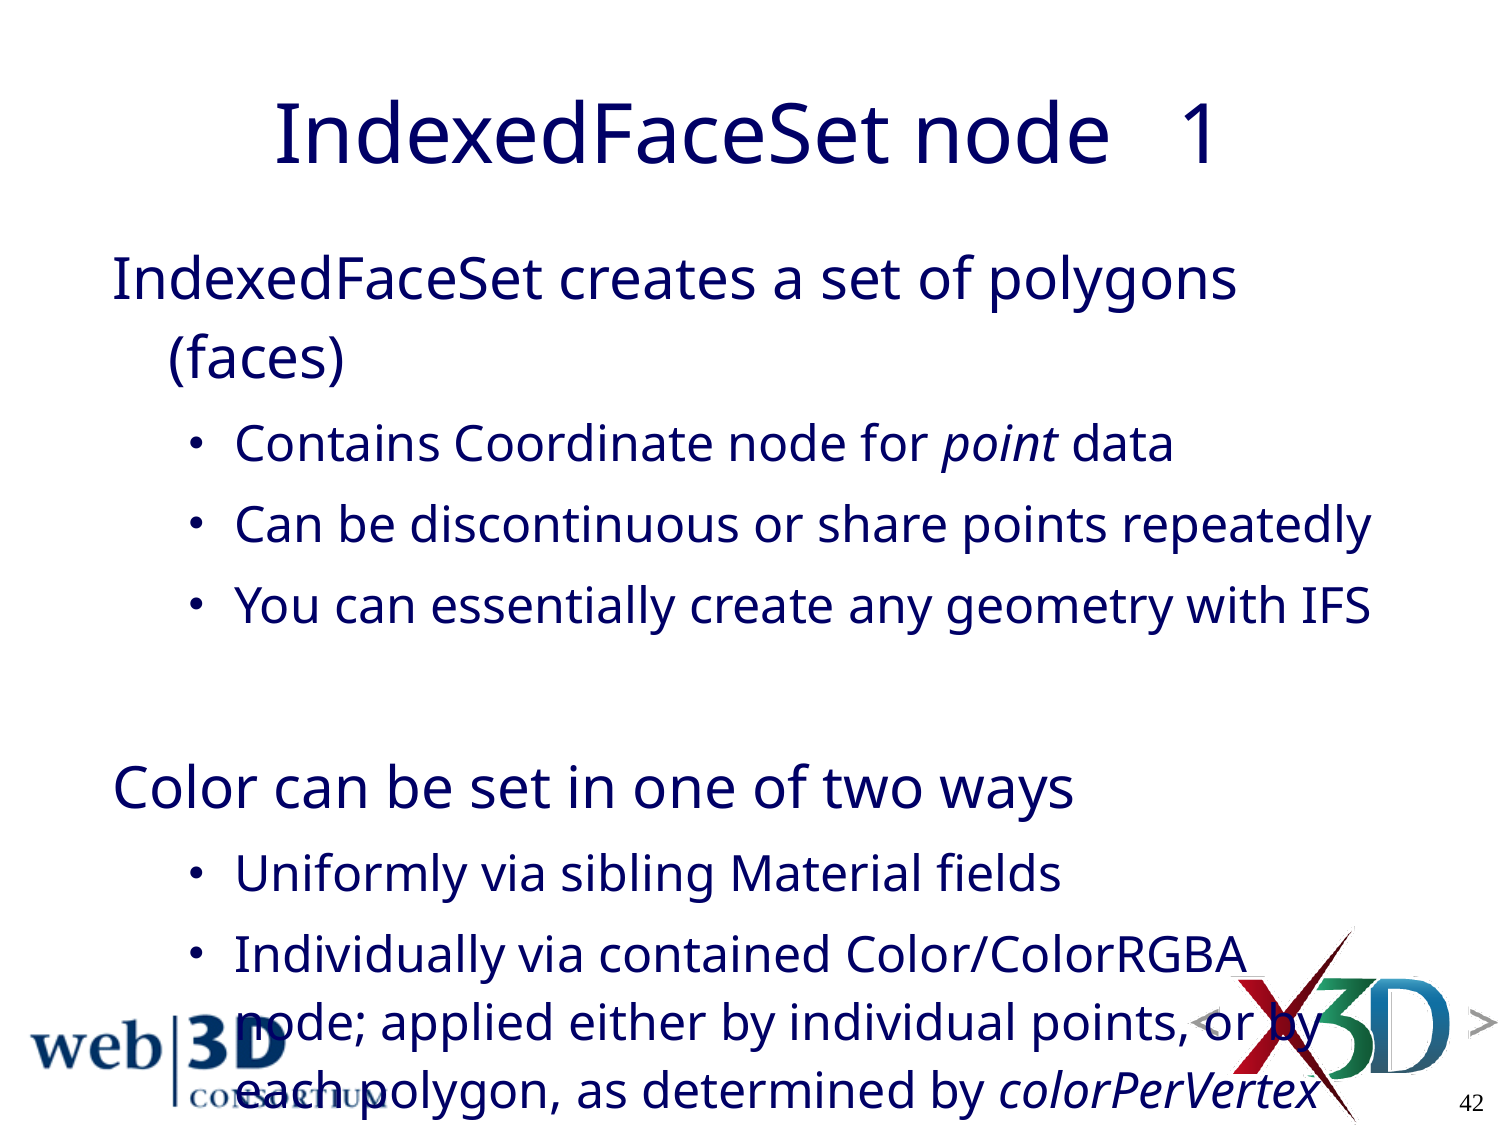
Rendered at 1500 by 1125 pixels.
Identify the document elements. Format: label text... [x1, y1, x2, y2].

picture [396, 1084, 412, 1105]
picture [1187, 926, 1500, 1125]
list IndexedFaceSet creates a set of polygons (faces) Contains Coordinate node for point data Can be discontinuous or share points repeatedly You can essentially create any geometry with IFS Color can be set in one of two ways Uniformly via sibling Material fields Individually via contained Color/ColorRGBA node; applied either by individual points, or by each polygon, as determined by colorPerVertex [112, 237, 1388, 986]
picture [12, 998, 413, 1118]
title IndexedFaceSet node 1 [112, 37, 1388, 226]
picture [367, 1084, 381, 1105]
